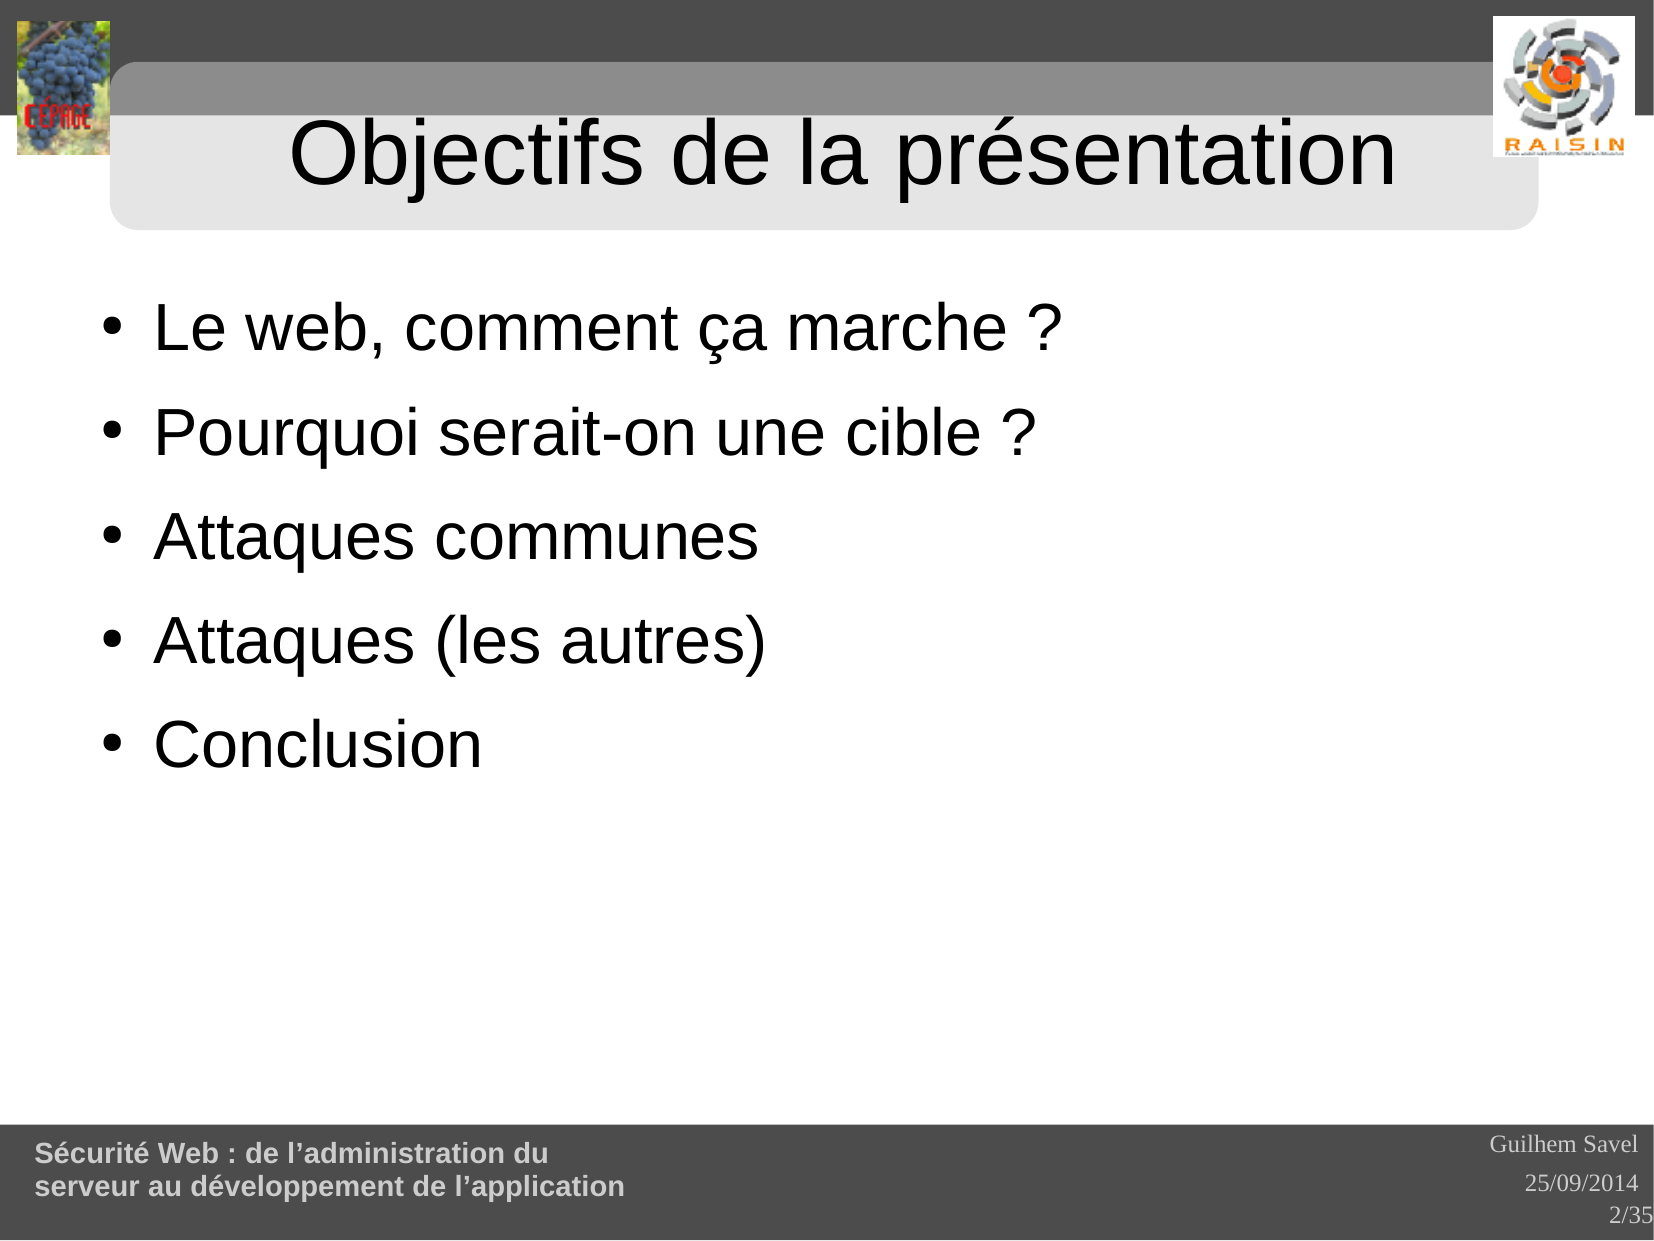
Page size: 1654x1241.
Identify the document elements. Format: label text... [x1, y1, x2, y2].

title Objectifs de la présentation [82, 49, 1571, 257]
picture [1493, 16, 1635, 157]
picture [17, 21, 110, 155]
list Le web, comment ça marche ? Pourquoi serait-on une cible ? Attaques communes Attaques (les autres) Conclusion [82, 290, 1571, 1010]
